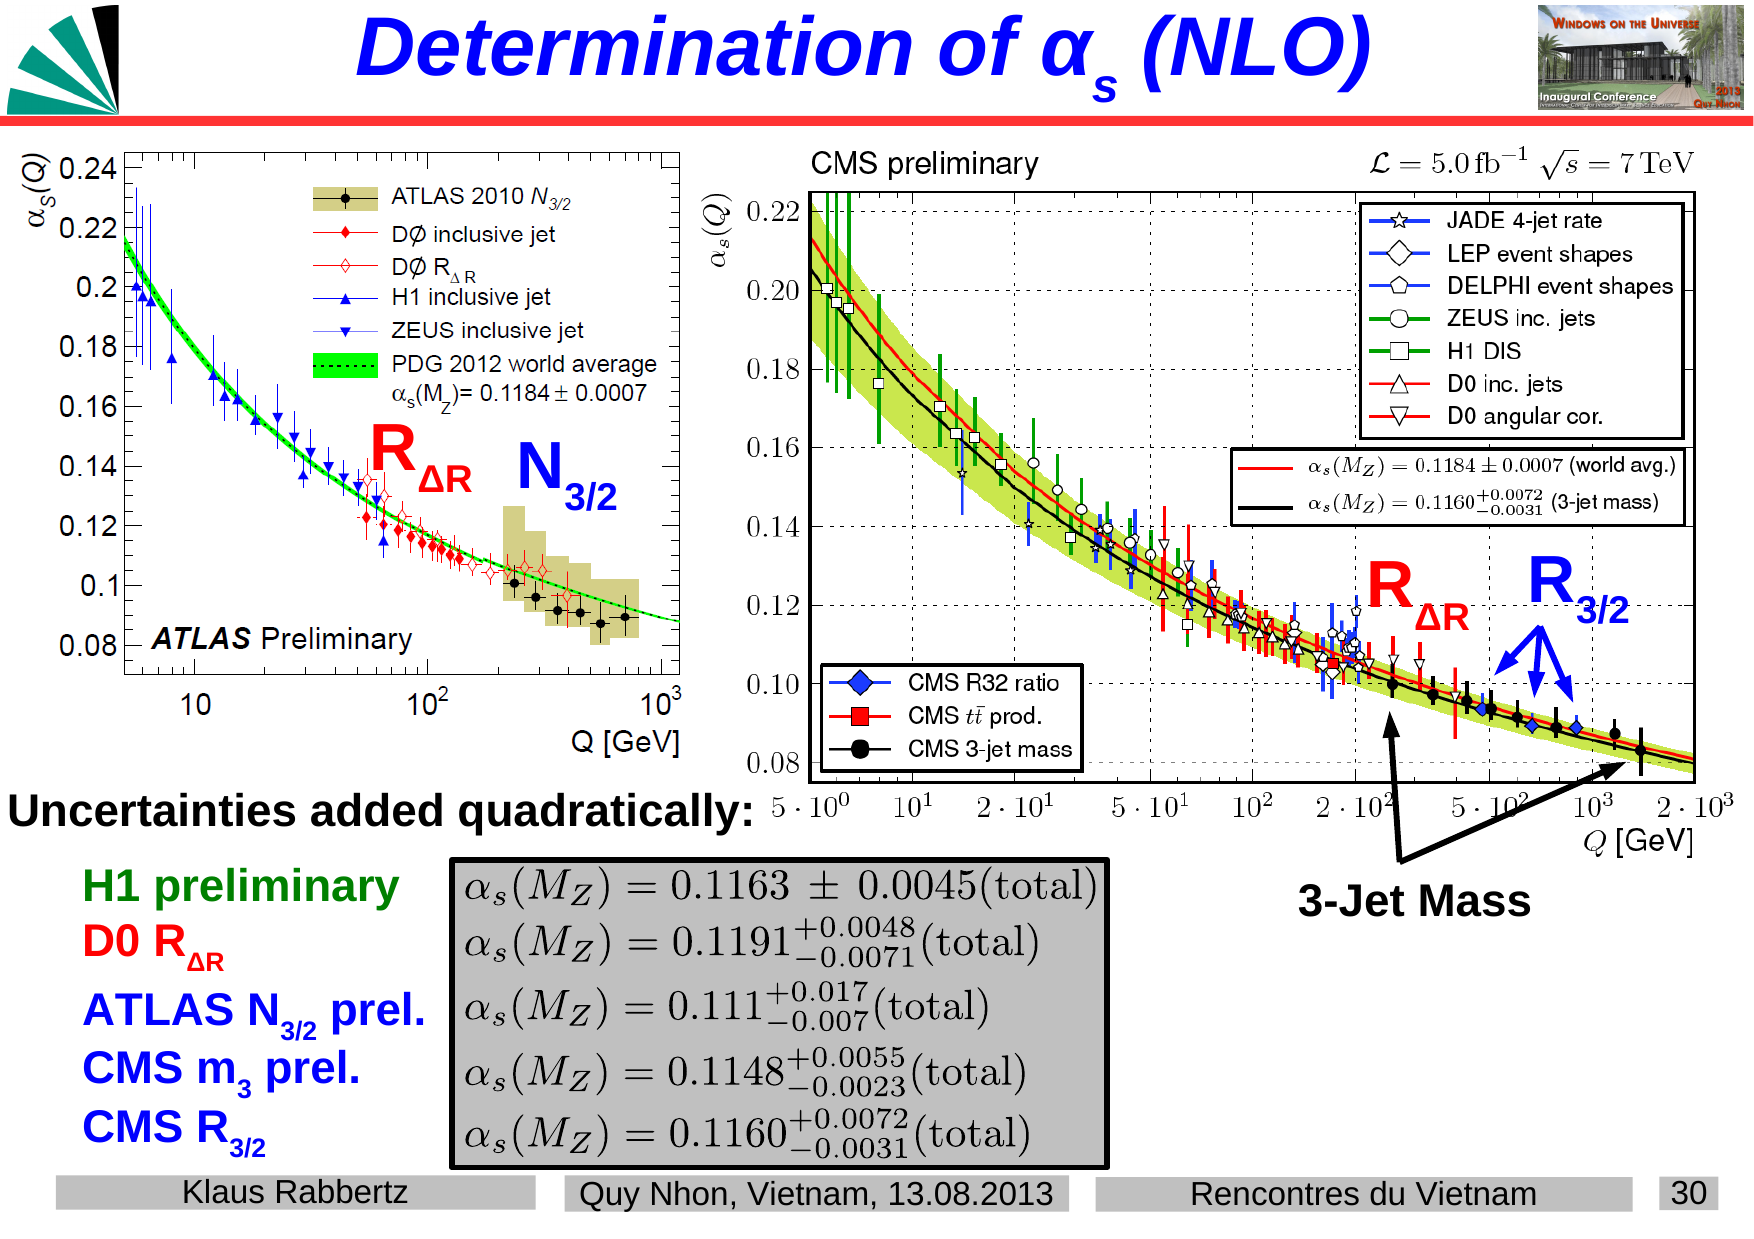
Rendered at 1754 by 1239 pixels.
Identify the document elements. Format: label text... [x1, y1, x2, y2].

picture [1606, 5, 1744, 110]
picture [14, 140, 690, 764]
picture [7, 5, 119, 116]
text_box D0 RΔR [70, 909, 250, 978]
picture [694, 144, 1739, 870]
text_box 3-Jet Mass [1286, 869, 1545, 933]
text_box N3/2 [504, 422, 631, 525]
title Determination of αs (NLO) [123, 0, 1606, 114]
picture [465, 1107, 1029, 1159]
picture [465, 866, 1096, 910]
text_box CMS m3 prel. [70, 1036, 387, 1111]
text_box CMS R3/2 [70, 1111, 292, 1170]
text_box ATLAS N3/2 prel. [70, 978, 439, 1053]
picture [465, 1046, 1025, 1097]
picture [465, 980, 988, 1032]
text_box Uncertainties added quadratically: [0, 779, 768, 843]
text_box R3/2 [1516, 535, 1642, 639]
text_box H1 preliminary [70, 853, 413, 918]
text_box [451, 859, 1108, 1168]
text_box RΔR [1354, 541, 1482, 645]
text_box RΔR [357, 403, 485, 507]
picture [465, 916, 1038, 968]
